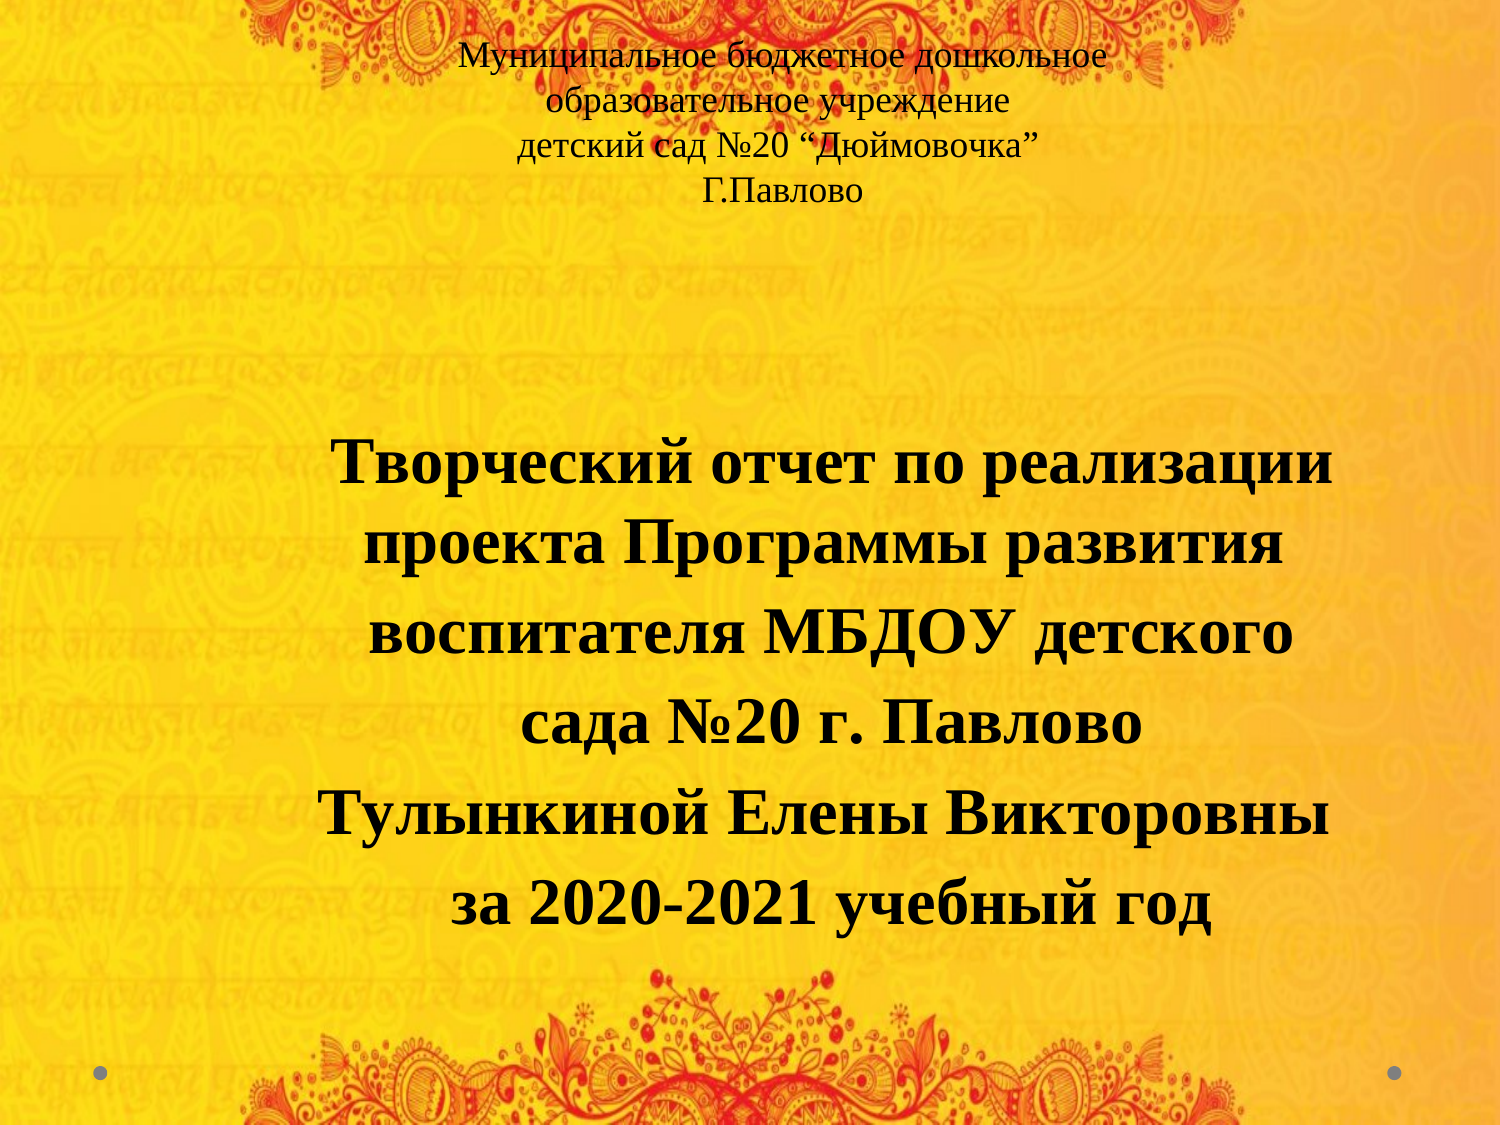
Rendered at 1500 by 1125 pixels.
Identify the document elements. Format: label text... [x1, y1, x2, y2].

text_box Творческий отчет по реализации проекта Программы развития воспитателя МБДОУ детского сада №20 г. Павлово Тулынкиной Елены Викторовны за 2020-2021 учебный год [61, 409, 1455, 946]
text_box Муниципальное бюджетное дошкольное образовательное учреждение детский сад №20 “Дюймовочка” Г.Павлово [360, 23, 1206, 218]
